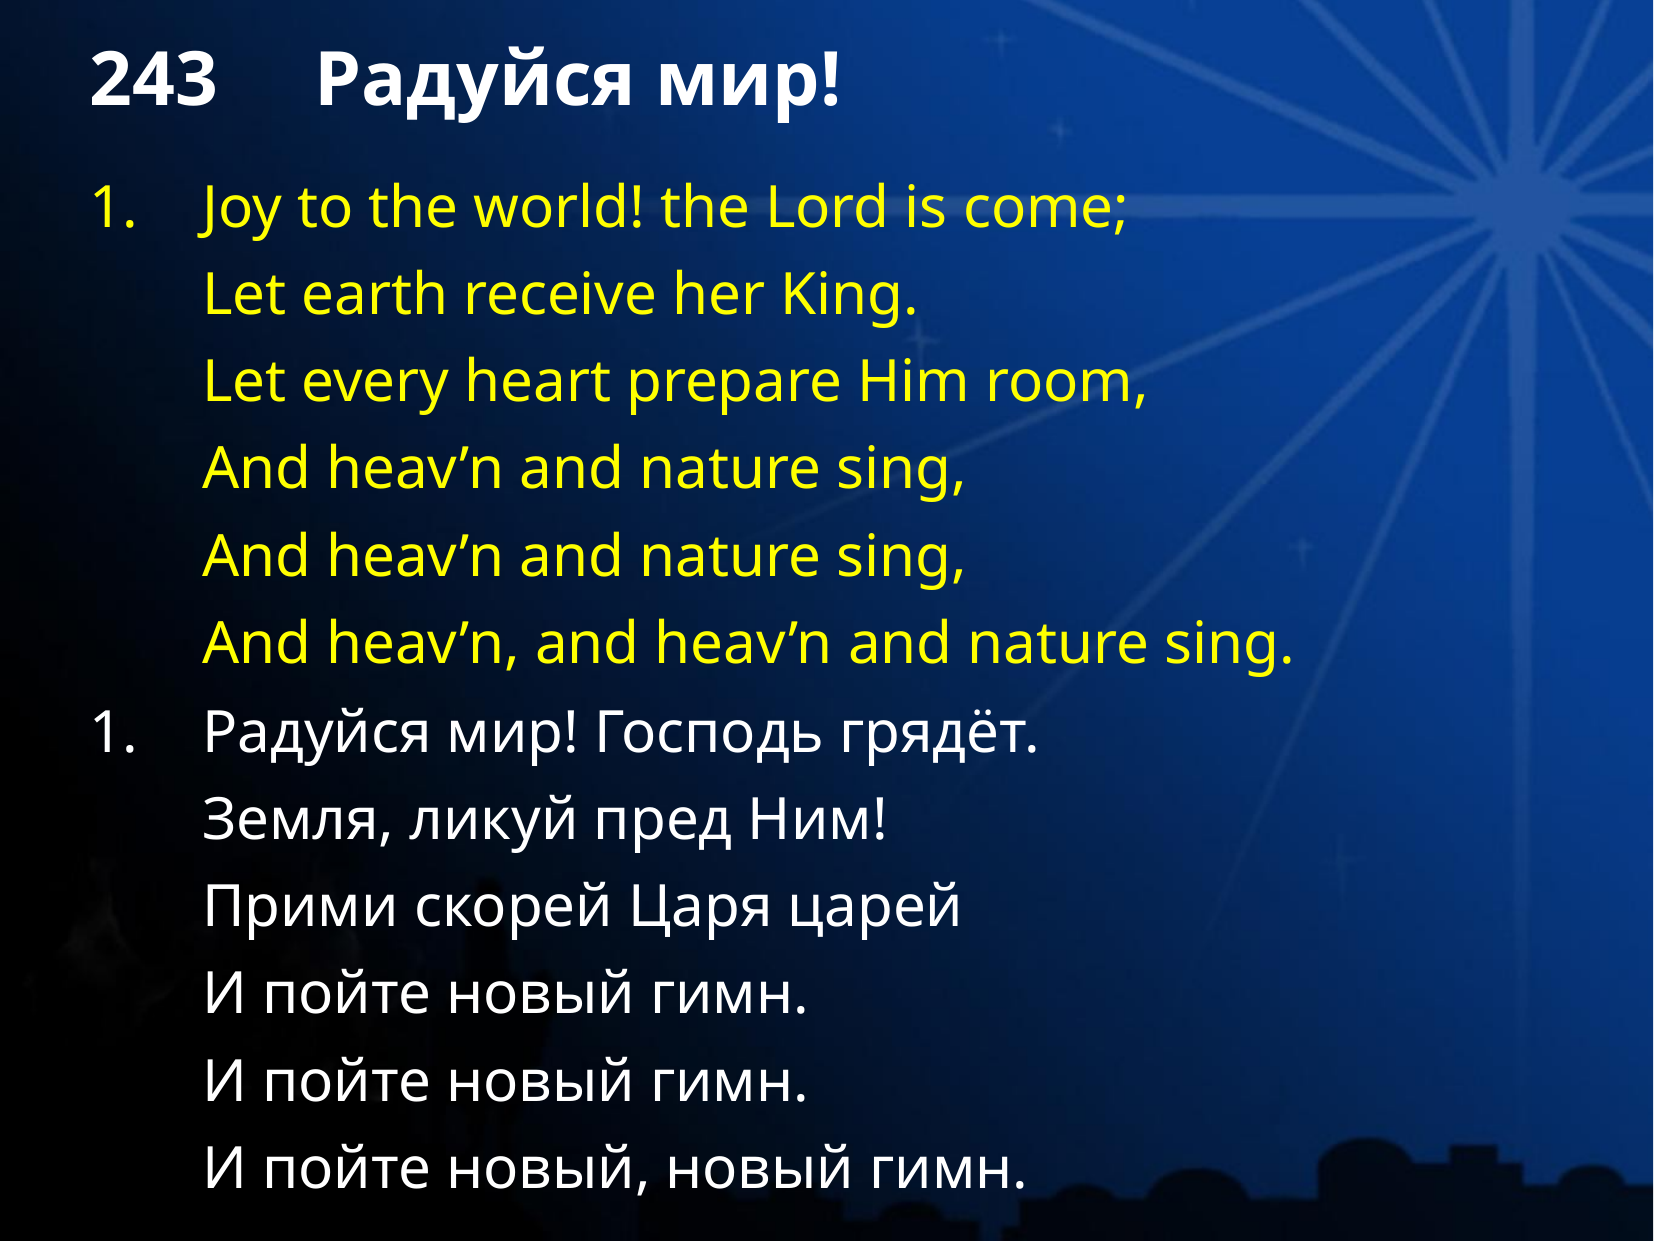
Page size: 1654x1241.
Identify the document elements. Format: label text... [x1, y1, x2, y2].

text_box 1. Joy to the world! the Lord is come; Let earth receive her King. Let every heart prepare Him room, And heav’n and nature sing, And heav’n and nature sing, And heav’n, and heav’n and nature sing. [75, 150, 1576, 638]
picture [0, 0, 1654, 1241]
text_box 1. Радуйся мир! Господь грядёт. Земля, ликуй пред Ним! Прими скорей Царя царей И пойте новый гимн. И пойте новый гимн. И пойте новый, новый гимн. [75, 675, 1576, 1163]
text_box 243 Радуйся мир! [75, 18, 1576, 131]
